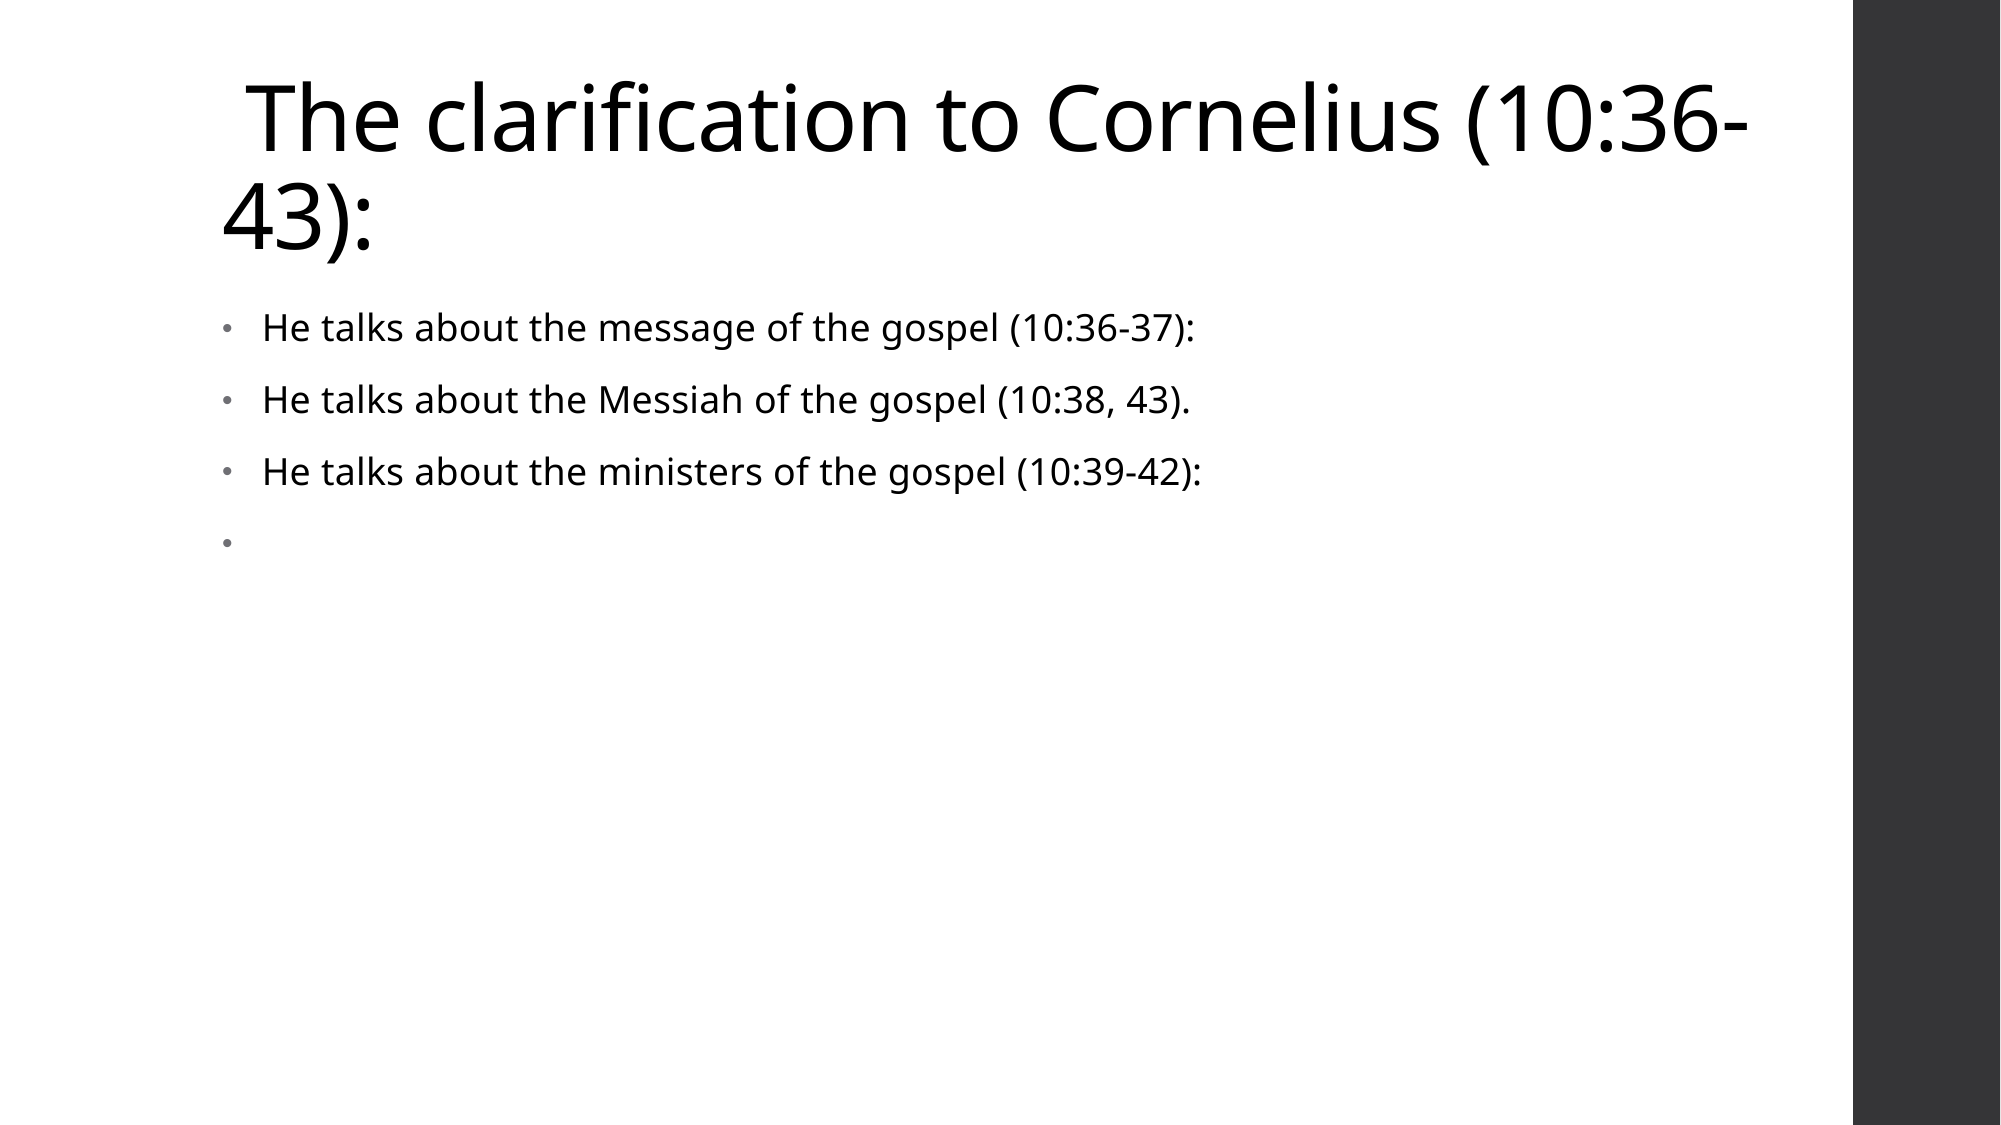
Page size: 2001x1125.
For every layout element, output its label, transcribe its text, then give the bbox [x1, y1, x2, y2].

list He talks about the message of the gospel (10:36-37): He talks about the Messiah of the gospel (10:38, 43). He talks about the ministers of the gospel (10:39-42): [206, 299, 1617, 1014]
title The clarification to Cornelius (10:36-43): [206, 60, 1797, 278]
